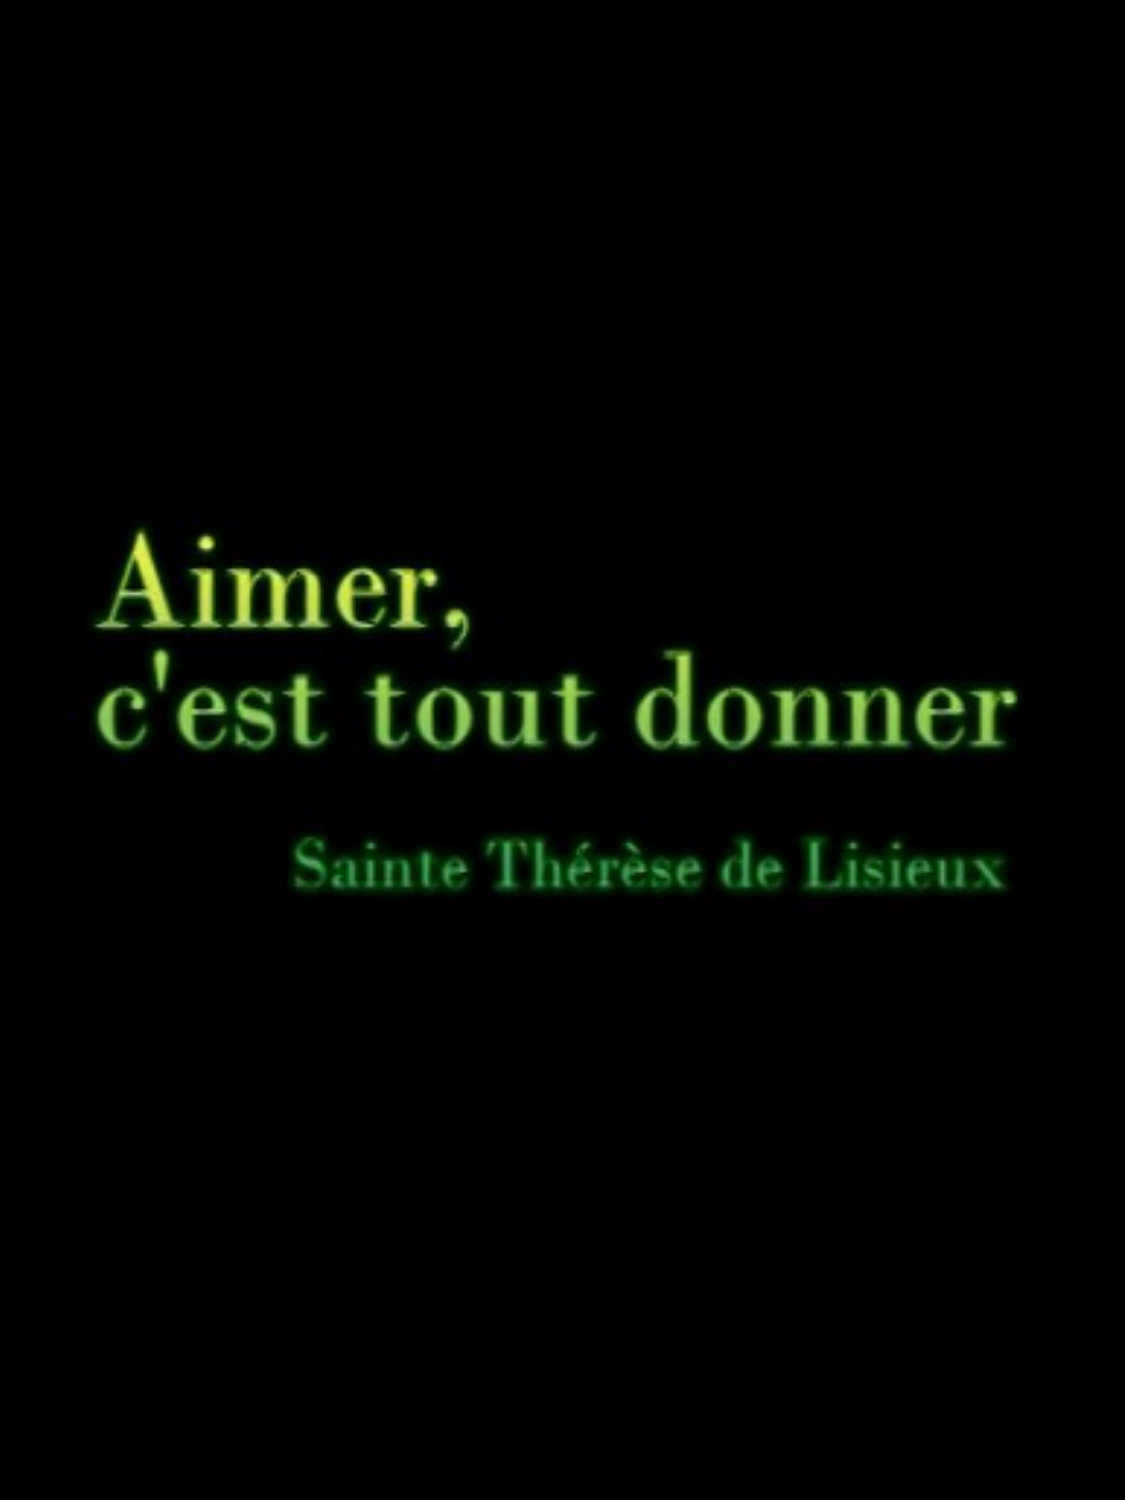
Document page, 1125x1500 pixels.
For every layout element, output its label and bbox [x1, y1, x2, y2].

picture [6, 459, 1120, 1016]
